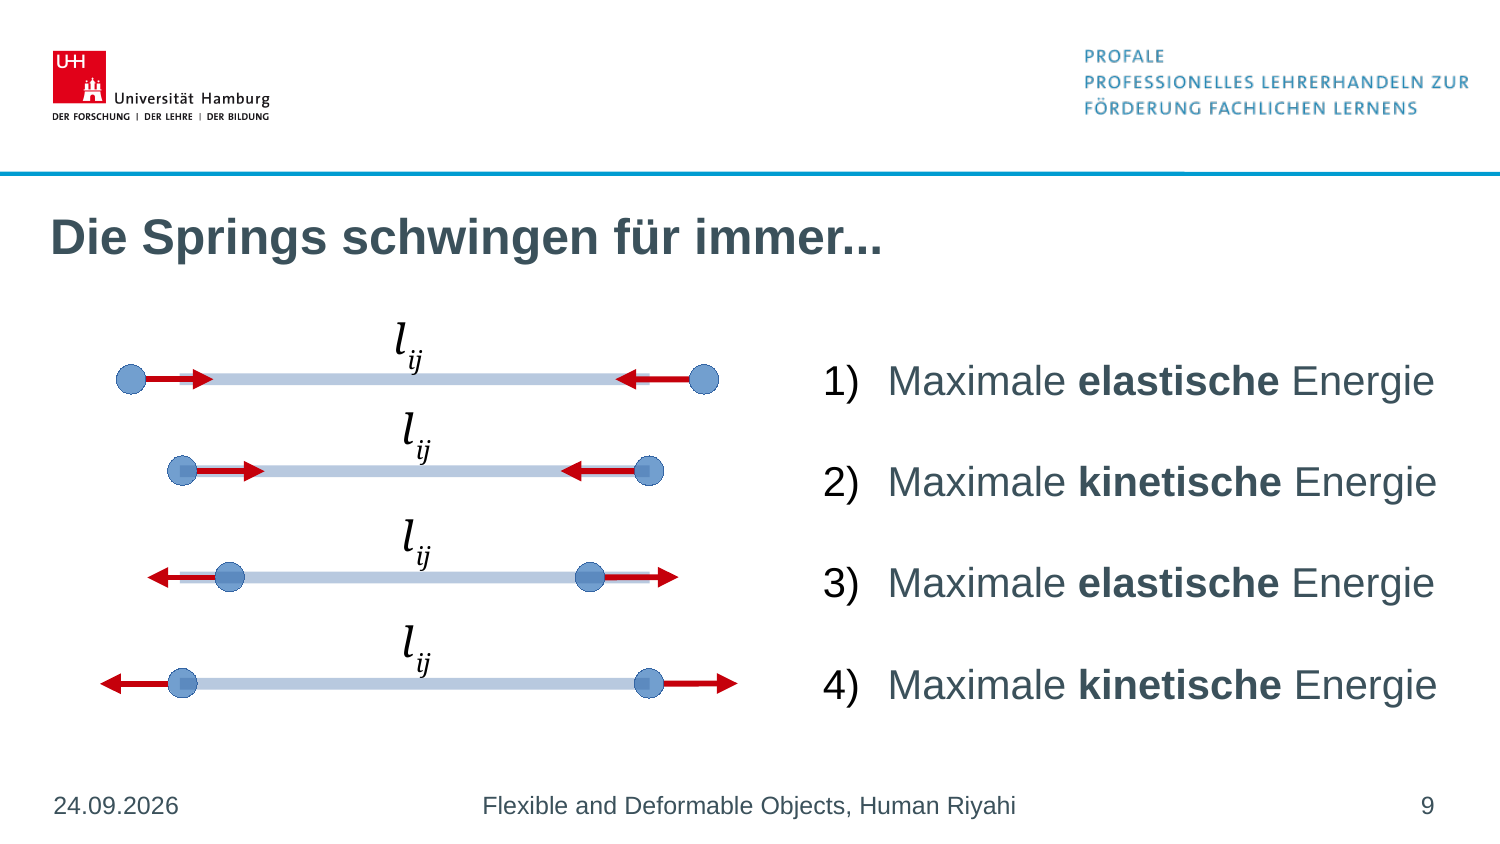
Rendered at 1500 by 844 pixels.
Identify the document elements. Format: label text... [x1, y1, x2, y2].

text_box [577, 584, 604, 592]
text_box [167, 455, 196, 486]
chart [401, 612, 432, 677]
title Die Springs schwingen für immer... [35, 197, 1436, 280]
text_box [167, 668, 196, 698]
text_box Flexible and Deformable Objects, Human Riyahi [454, 782, 1046, 827]
chart [401, 400, 432, 465]
list Maximale elastische Energie Maximale kinetische Energie Maximale elastische Energie Maximale kinetische Energie [790, 345, 1500, 819]
picture [0, 0, 322, 147]
text_box [635, 668, 664, 699]
text_box [216, 562, 244, 571]
text_box [576, 562, 604, 571]
text_box [216, 584, 243, 592]
text_box 08.07.2026 [53, 782, 404, 827]
text_box <number> [1084, 782, 1435, 827]
text_box [689, 364, 719, 395]
picture [1085, 48, 1469, 115]
text_box [635, 455, 664, 486]
chart [393, 309, 424, 377]
chart [401, 506, 432, 571]
text_box [116, 364, 146, 395]
